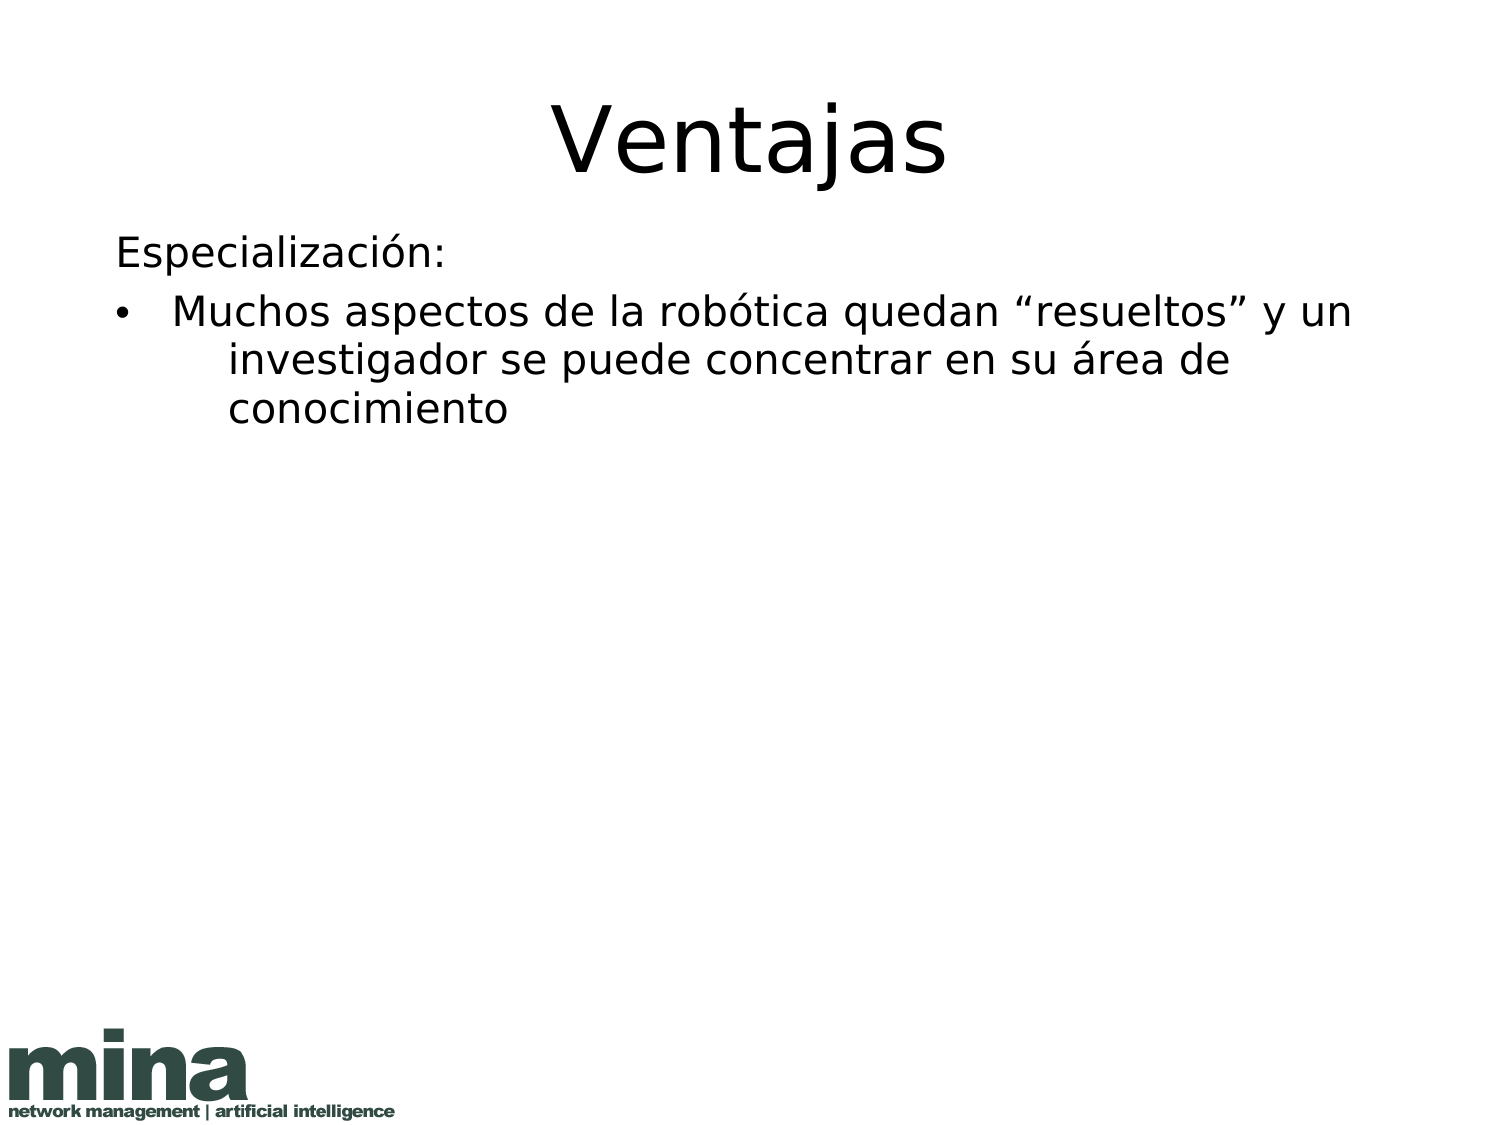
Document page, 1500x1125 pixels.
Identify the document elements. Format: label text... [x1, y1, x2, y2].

title Ventajas [112, 46, 1388, 235]
picture [0, 1022, 402, 1125]
list Especialización: Muchos aspectos de la robótica quedan “resueltos” y un investigador se puede concentrar en su área de conocimiento [100, 221, 1376, 959]
